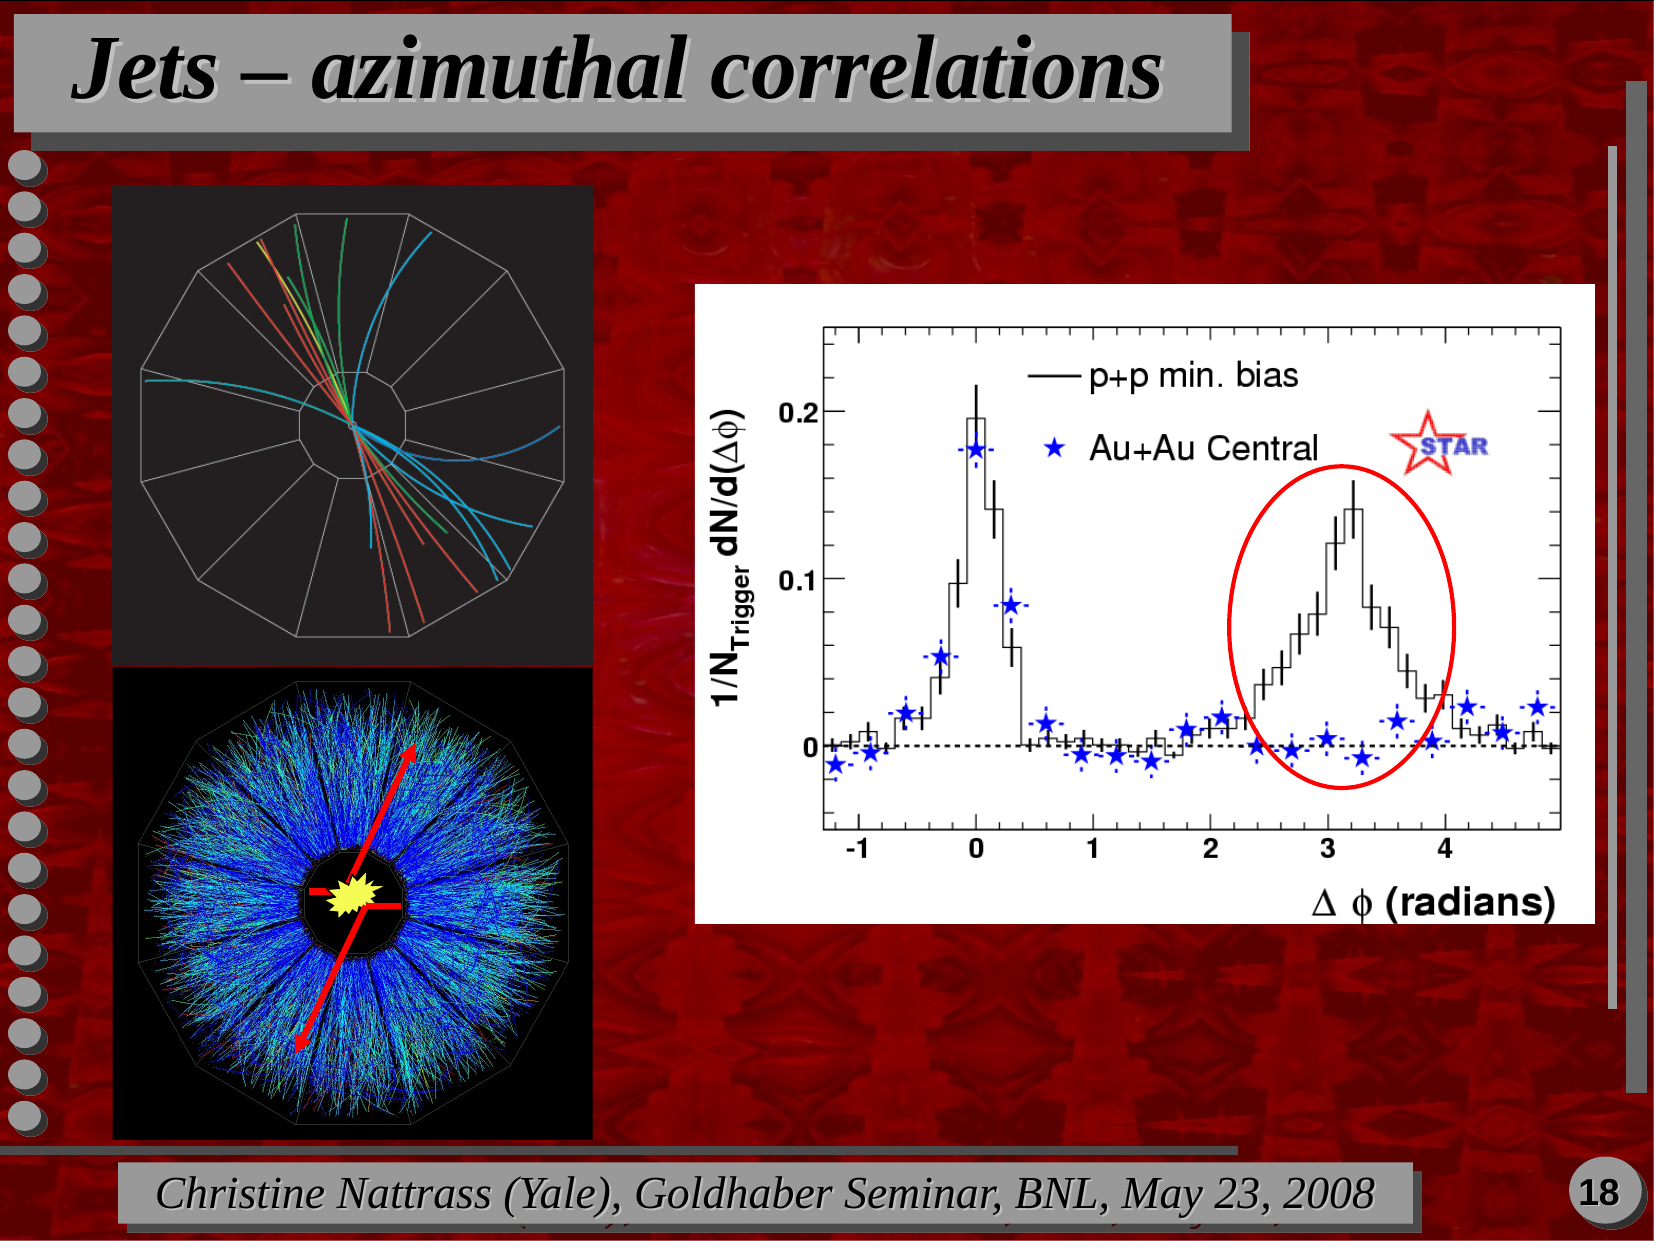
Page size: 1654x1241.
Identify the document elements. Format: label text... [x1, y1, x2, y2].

picture [112, 667, 593, 1140]
text_box [323, 870, 388, 920]
picture [694, 284, 1595, 924]
title Jets – azimuthal correlations [0, 0, 1238, 152]
picture [112, 185, 593, 666]
